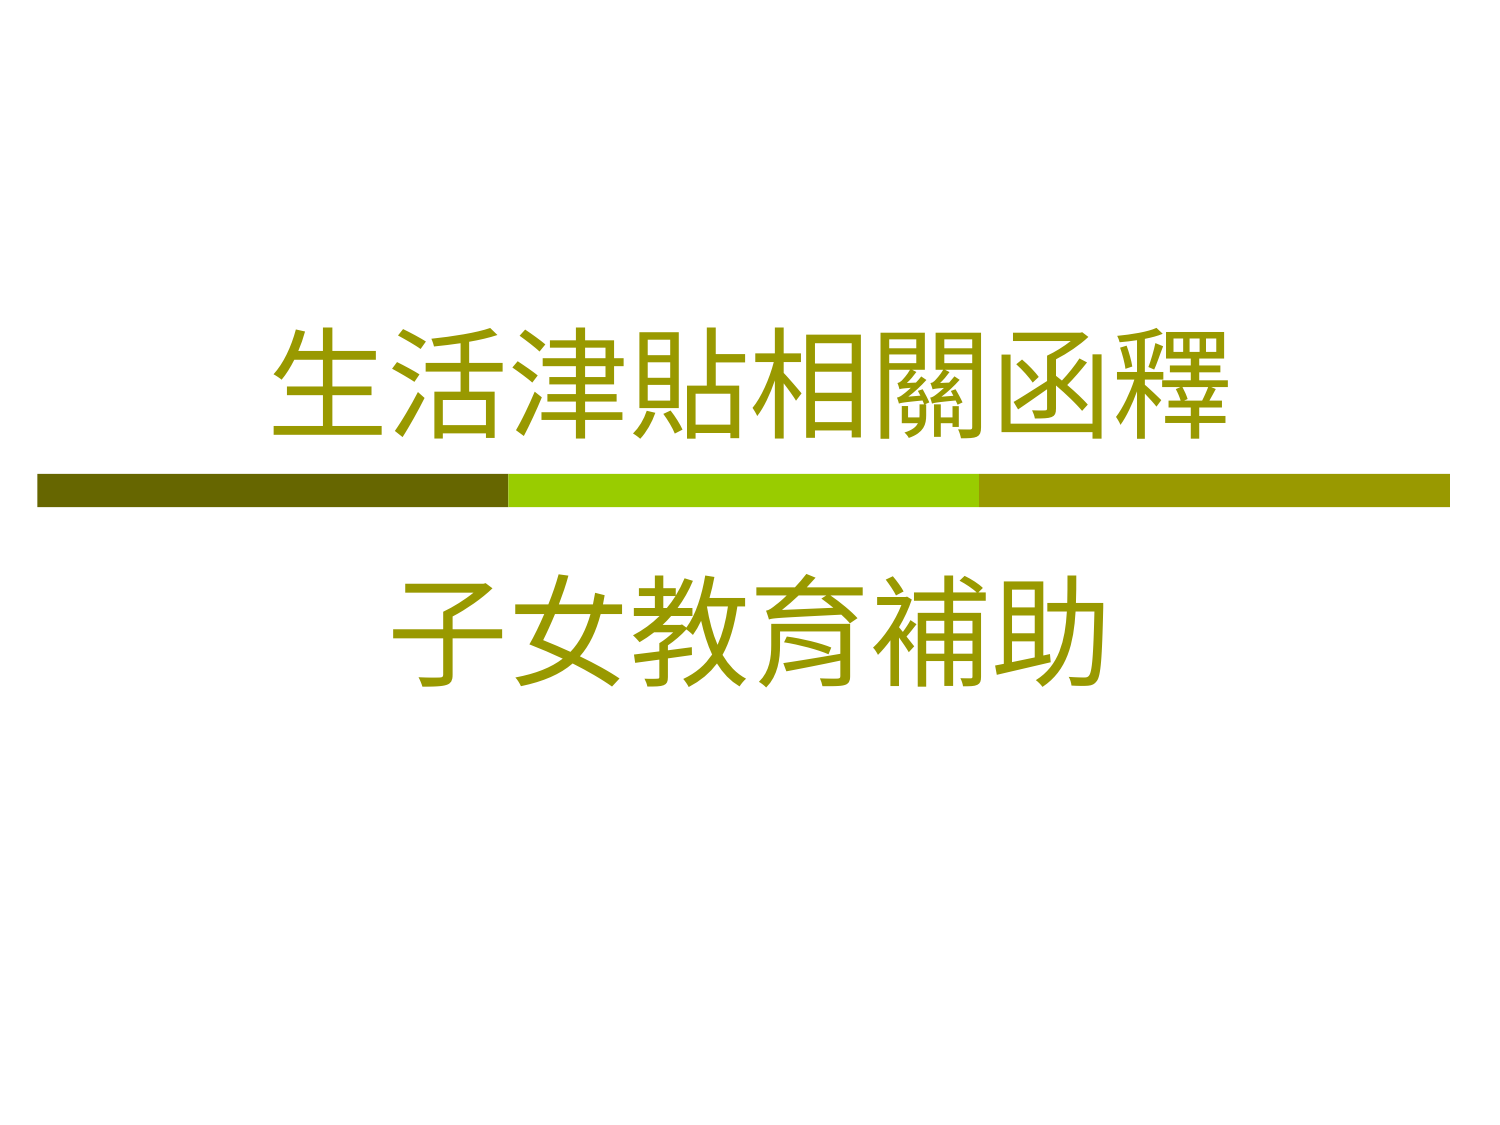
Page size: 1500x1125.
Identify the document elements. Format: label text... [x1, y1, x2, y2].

text_box 子女教育補助 [112, 527, 1388, 710]
title 生活津貼相關函釋 [112, 278, 1388, 462]
